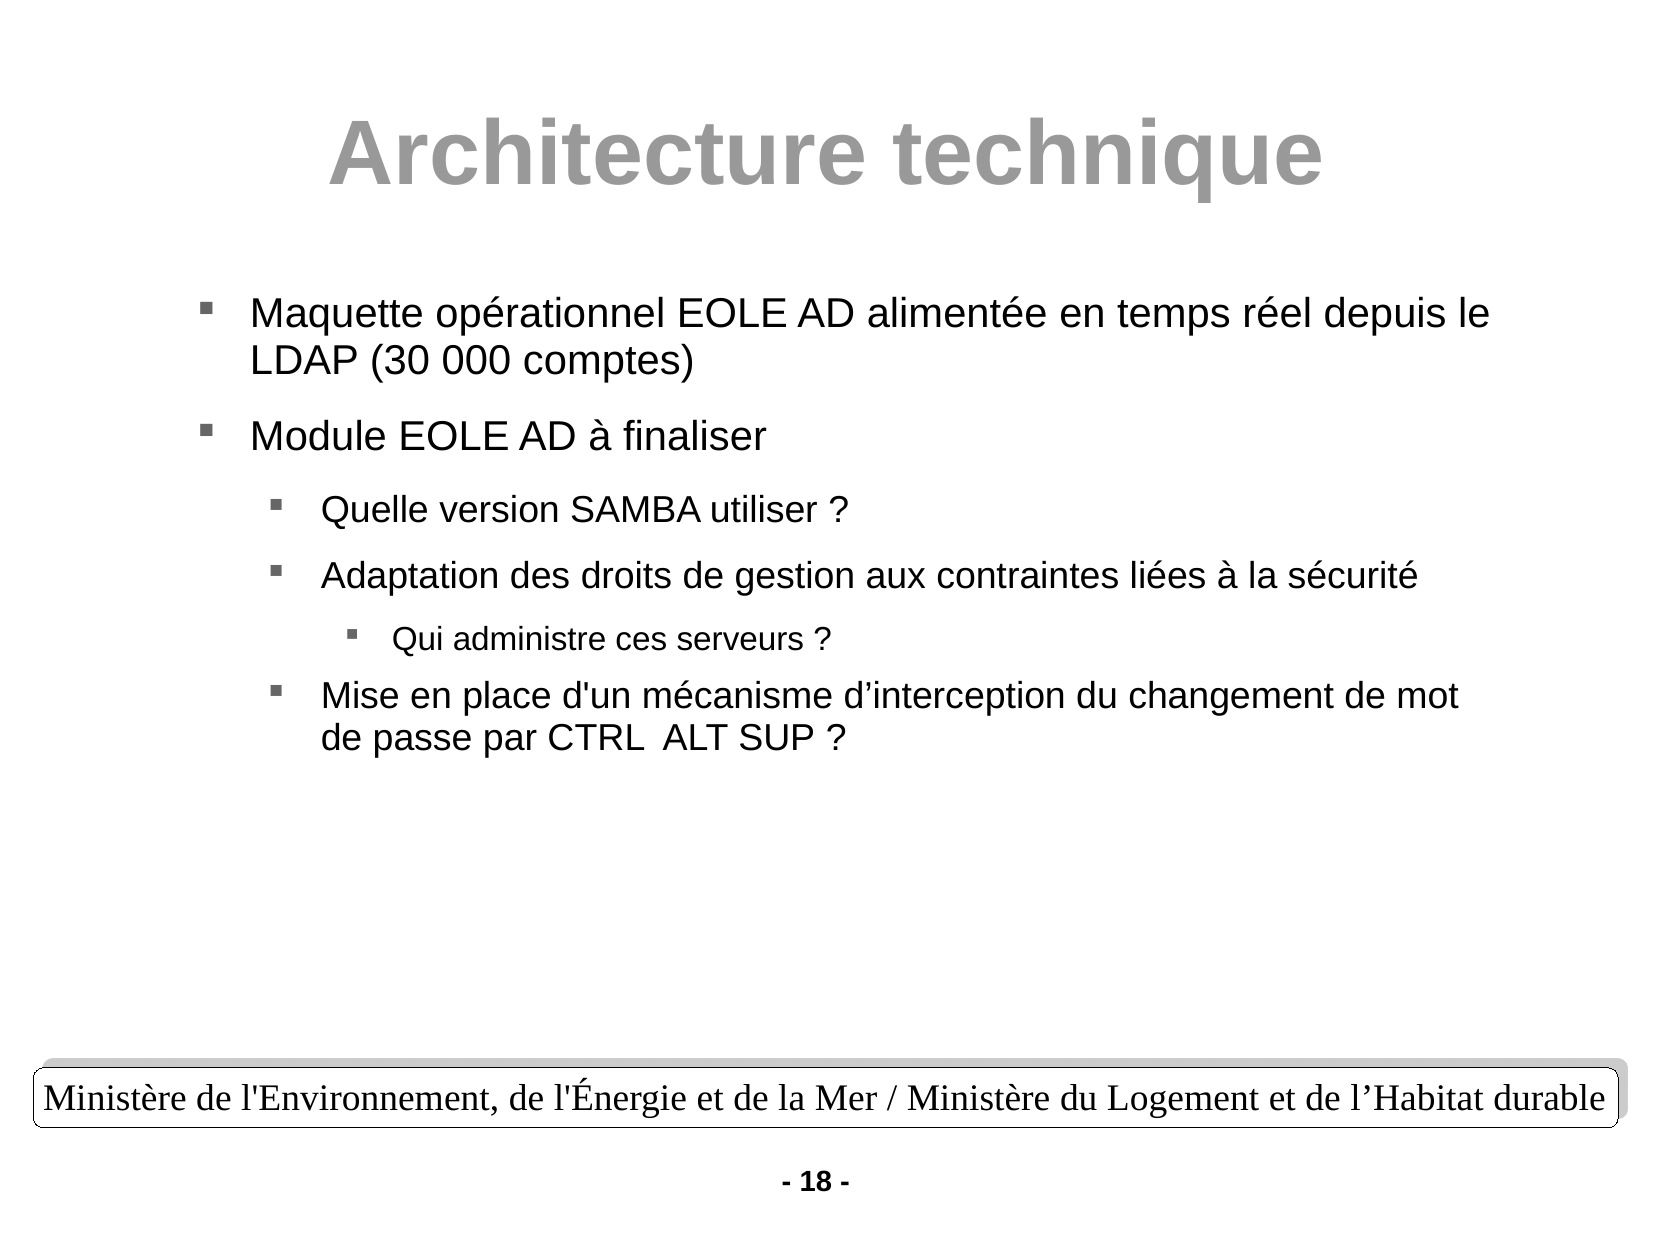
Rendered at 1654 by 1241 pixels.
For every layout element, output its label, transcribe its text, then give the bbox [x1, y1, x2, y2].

list Maquette opérationnel EOLE AD alimentée en temps réel depuis le LDAP (30 000 comptes) Module EOLE AD à finaliser Quelle version SAMBA utiliser ? Adaptation des droits de gestion aux contraintes liées à la sécurité Qui administre ces serveurs ? Mise en place d'un mécanisme d’interception du changement de mot de passe par CTRL ALT SUP ? [179, 290, 1509, 1010]
title Architecture technique [82, 49, 1571, 257]
